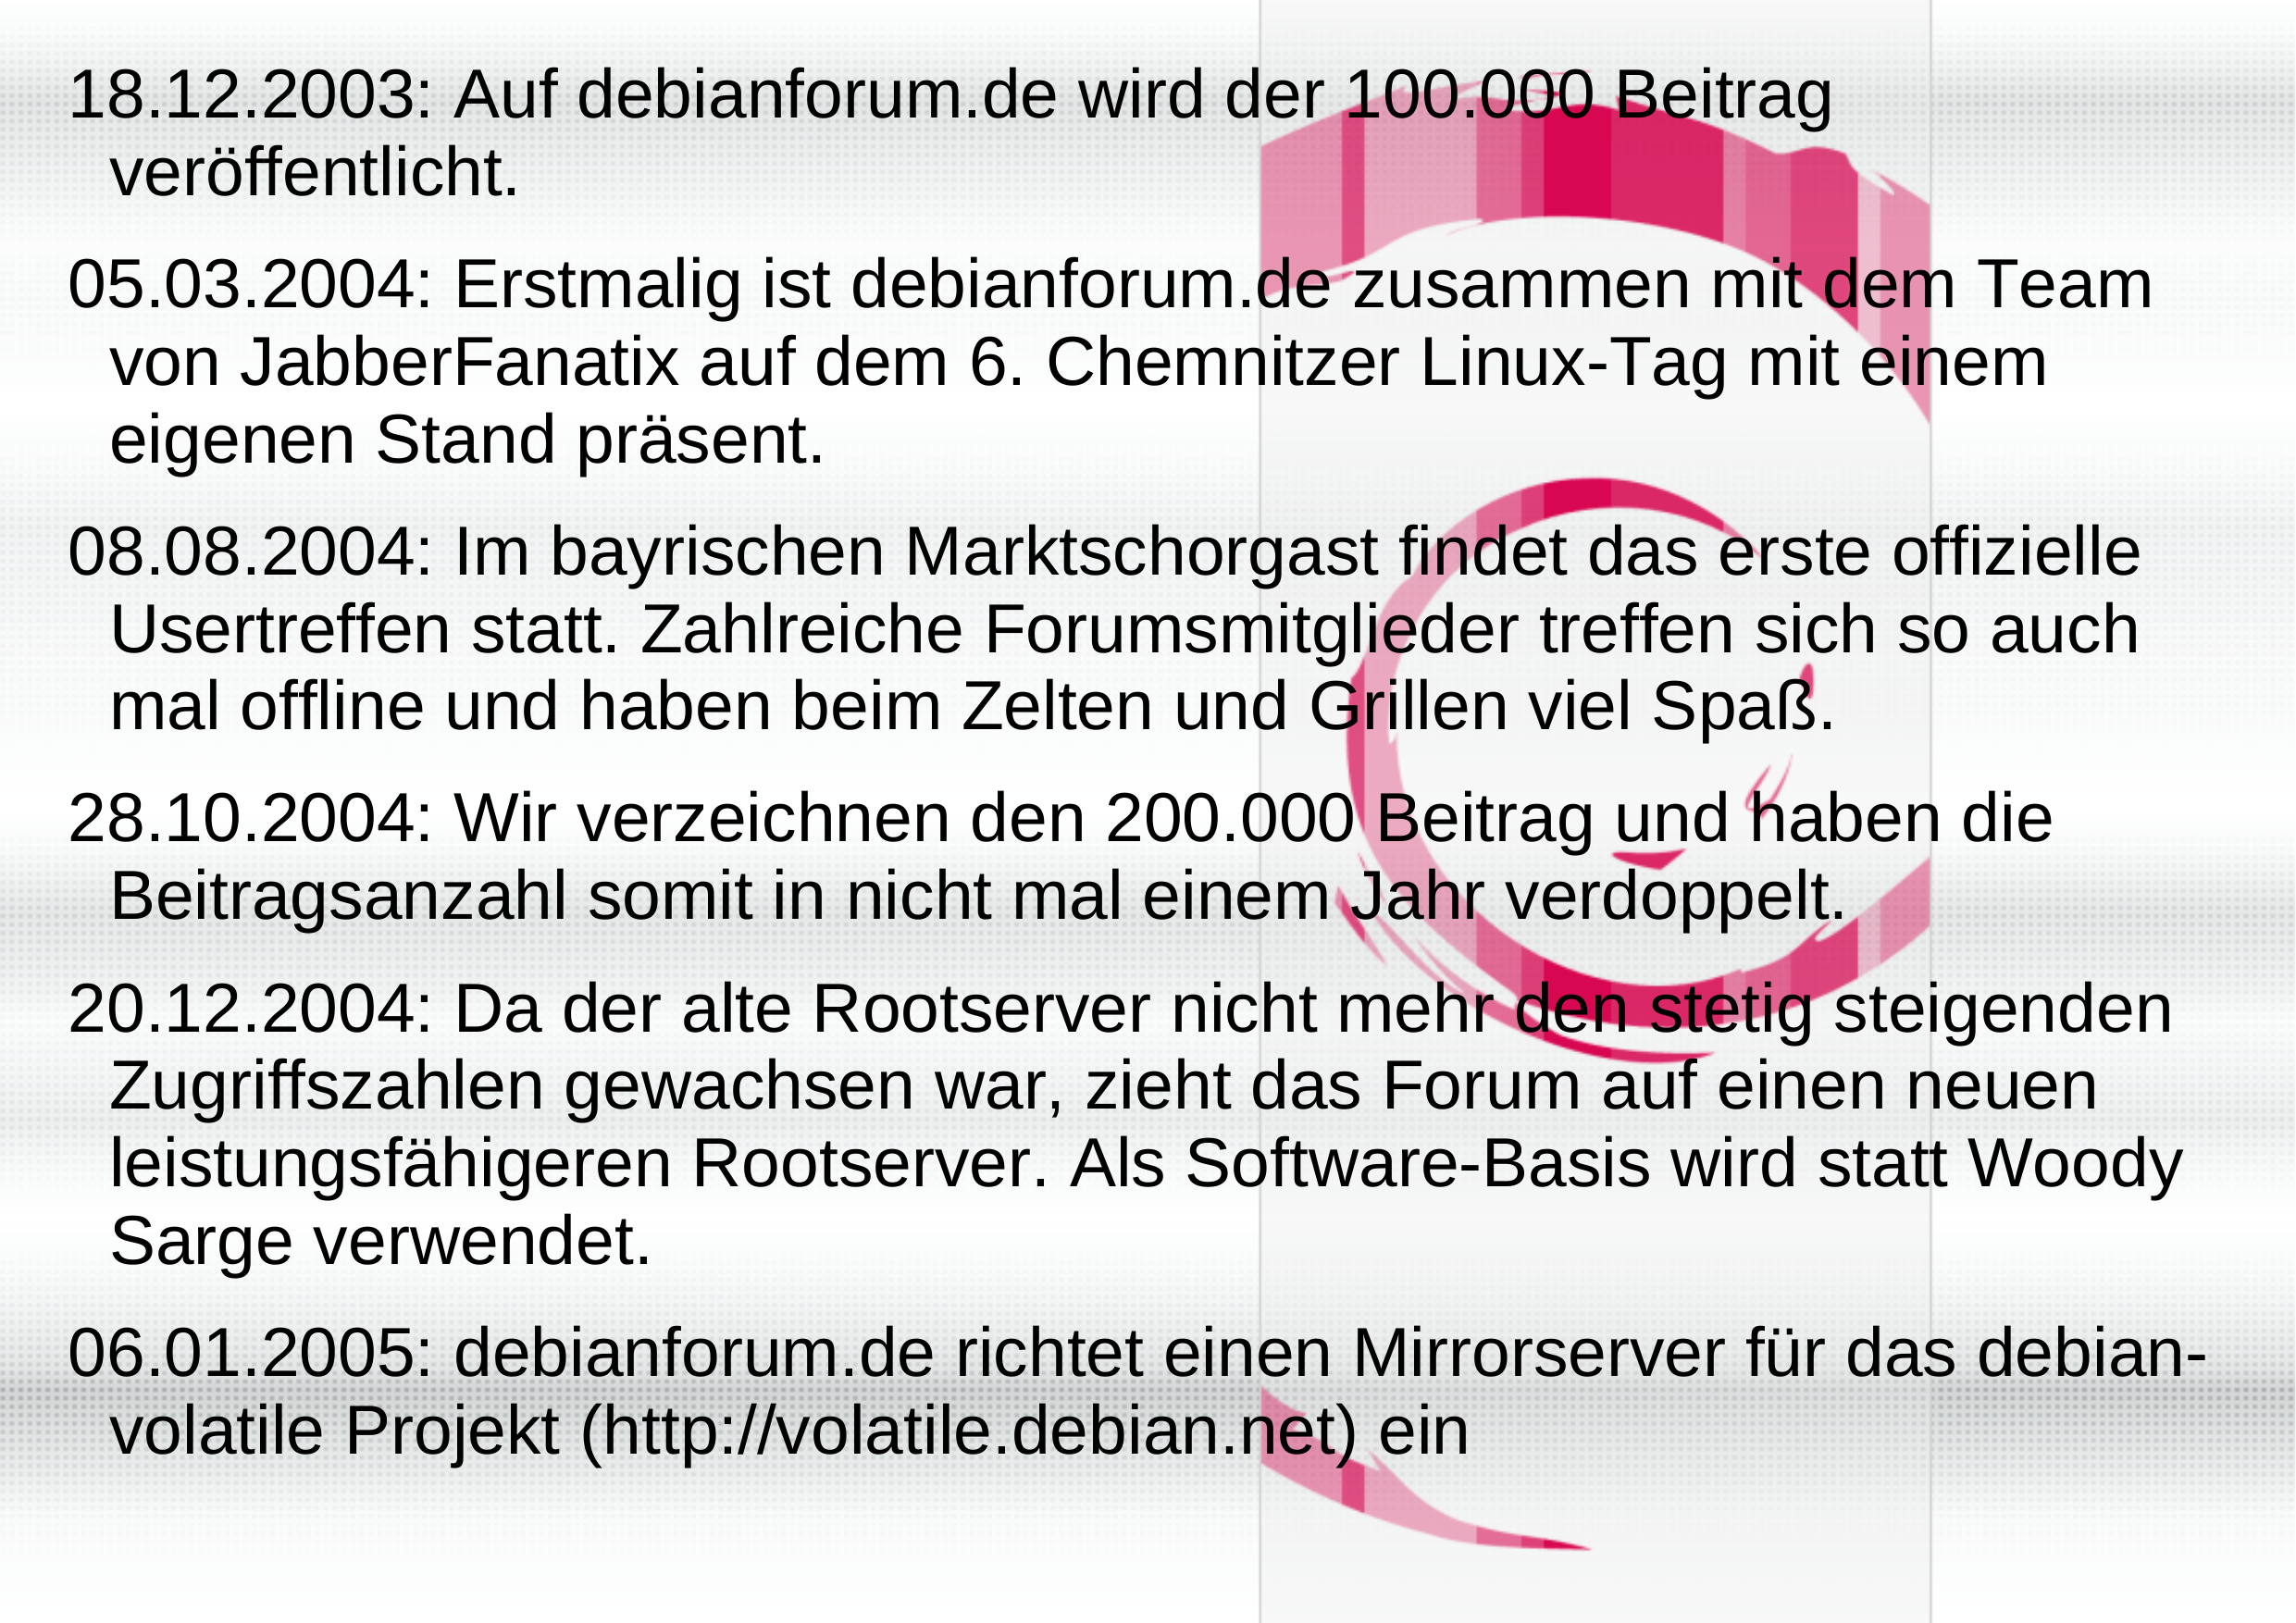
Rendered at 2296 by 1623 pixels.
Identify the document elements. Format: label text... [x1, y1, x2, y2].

text_box 18.12.2003: Auf debianforum.de wird der 100.000 Beitrag veröffentlicht. 05.03.2004: Erstmalig ist debianforum.de zusammen mit dem Team von JabberFanatix auf dem 6. Chemnitzer Linux-Tag mit einem eigenen Stand präsent. 08.08.2004: Im bayrischen Marktschorgast findet das erste offizielle Usertreffen statt. Zahlreiche Forumsmitglieder treffen sich so auch mal offline und haben beim Zelten und Grillen viel Spaß. 28.10.2004: Wir verzeichnen den 200.000 Beitrag und haben die Beitragsanzahl somit in nicht mal einem Jahr verdoppelt. 20.12.2004: Da der alte Rootserver nicht mehr den stetig steigenden Zugriffszahlen gewachsen war, zieht das Forum auf einen neuen leistungsfähigeren Rootserver. Als Software-Basis wird statt Woody Sarge verwendet. 06.01.2005: debianforum.de richtet einen Mirrorserver für das debian-volatile Projekt (http://volatile.debian.net) ein [54, 55, 2241, 1583]
picture [0, 0, 2296, 1623]
